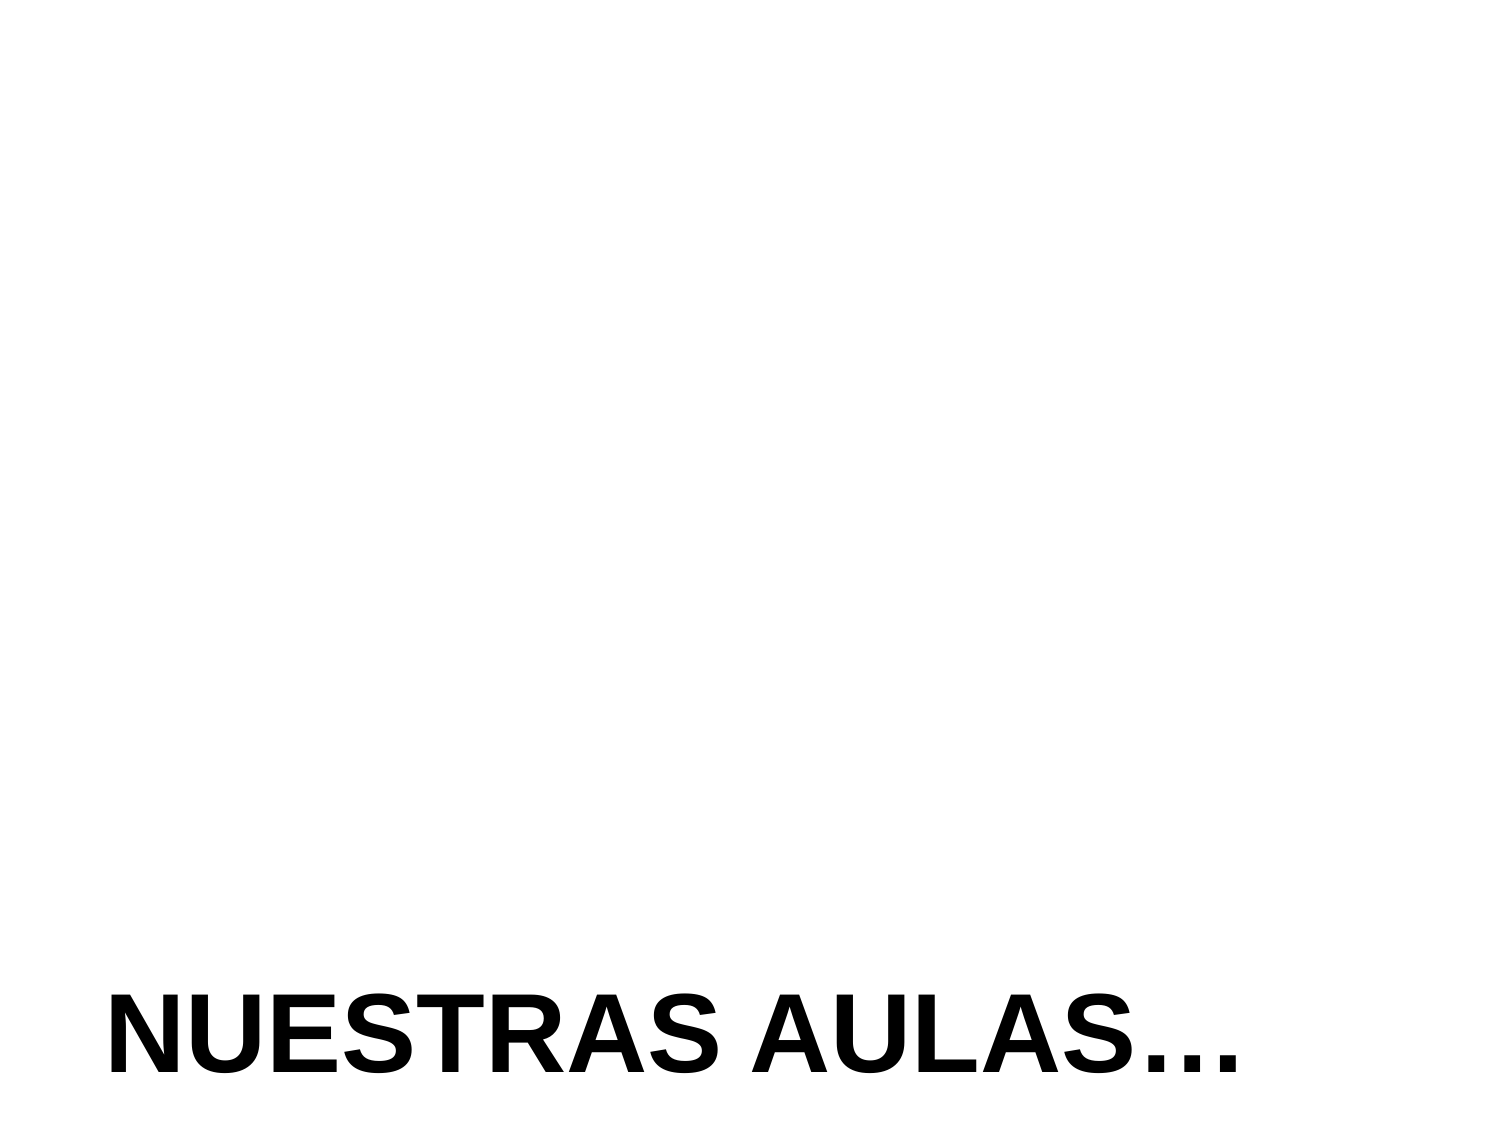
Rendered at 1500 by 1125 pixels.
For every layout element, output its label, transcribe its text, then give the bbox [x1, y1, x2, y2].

text_box Nuestras Aulas… [89, 952, 1296, 1102]
